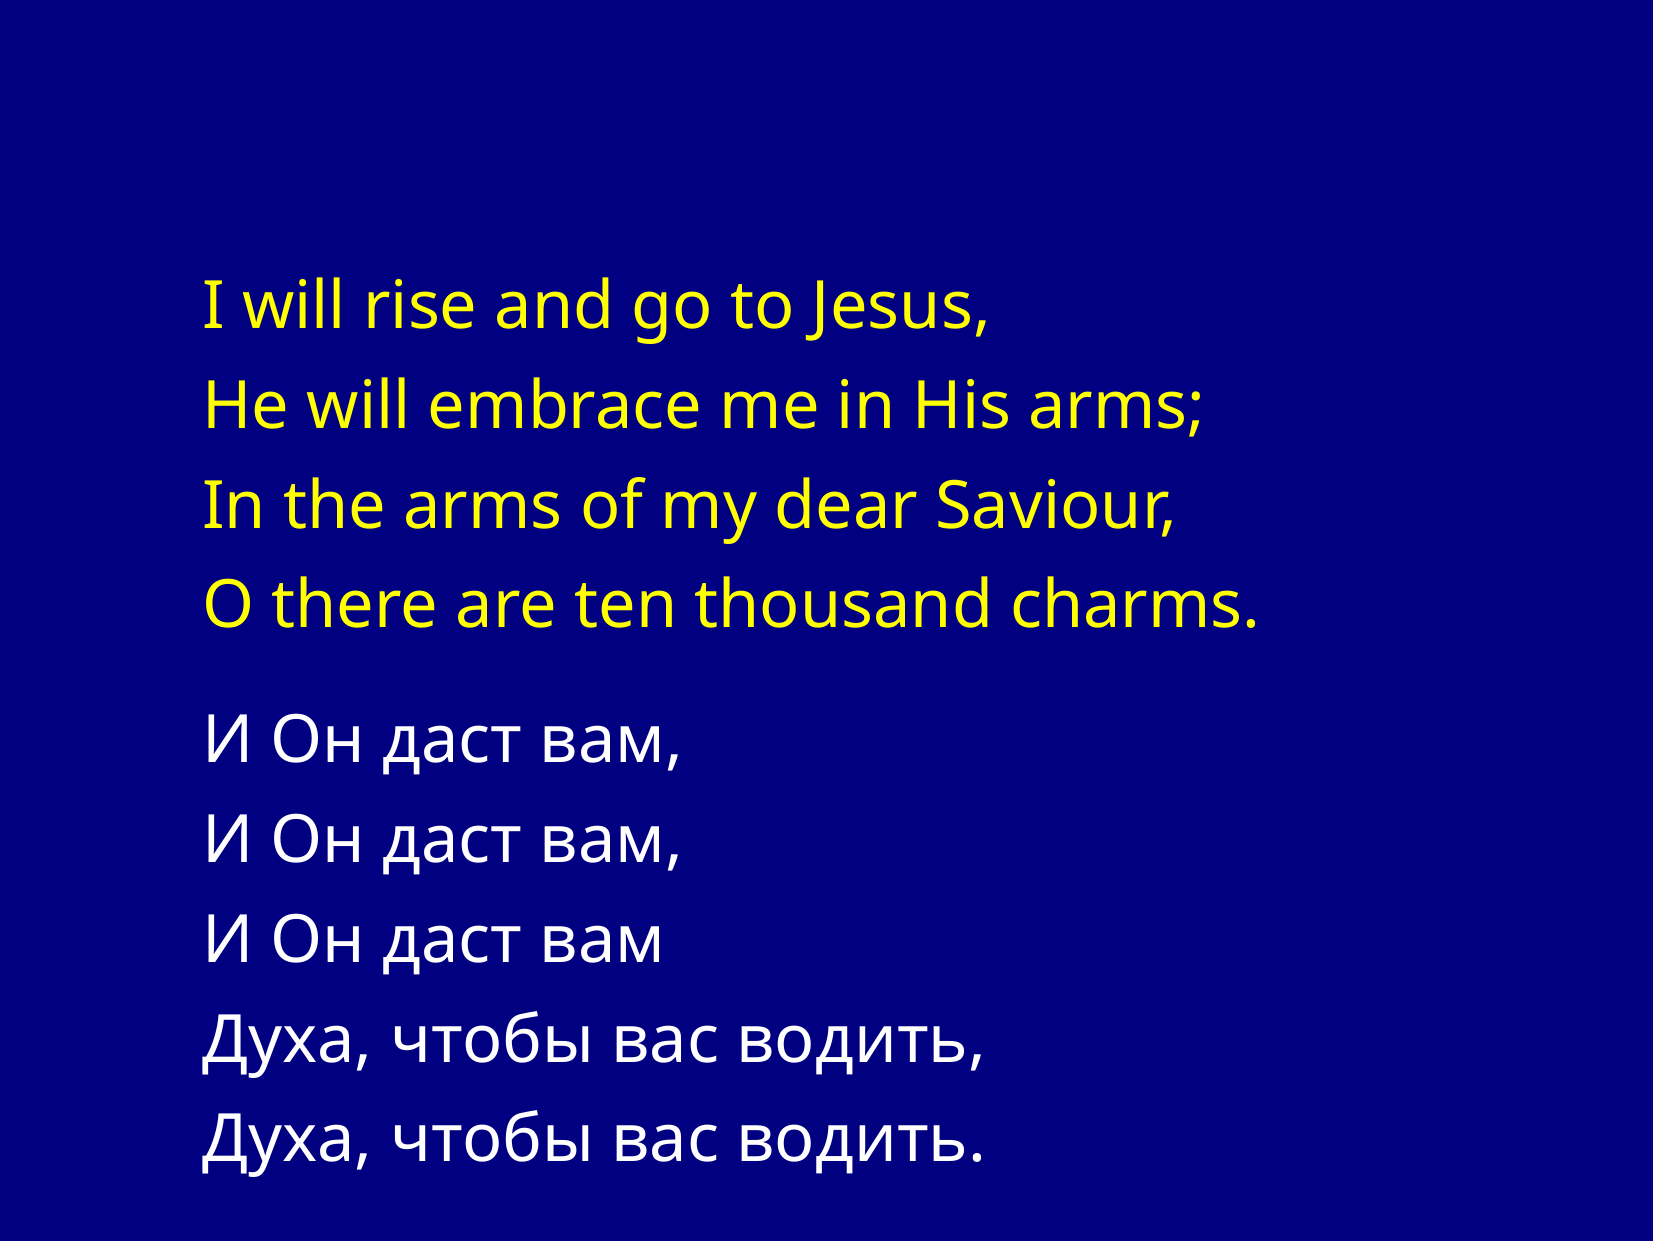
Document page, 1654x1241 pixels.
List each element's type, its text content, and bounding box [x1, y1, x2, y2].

text_box I will rise and go to Jesus, He will embrace me in His arms; In the arms of my dear Saviour, O there are ten thousand charms. [75, 150, 1576, 638]
text_box И Он даст вам, И Он даст вам, И Он даст вам Духа, чтобы вас водить, Духа, чтобы вас водить. [75, 675, 1576, 1163]
